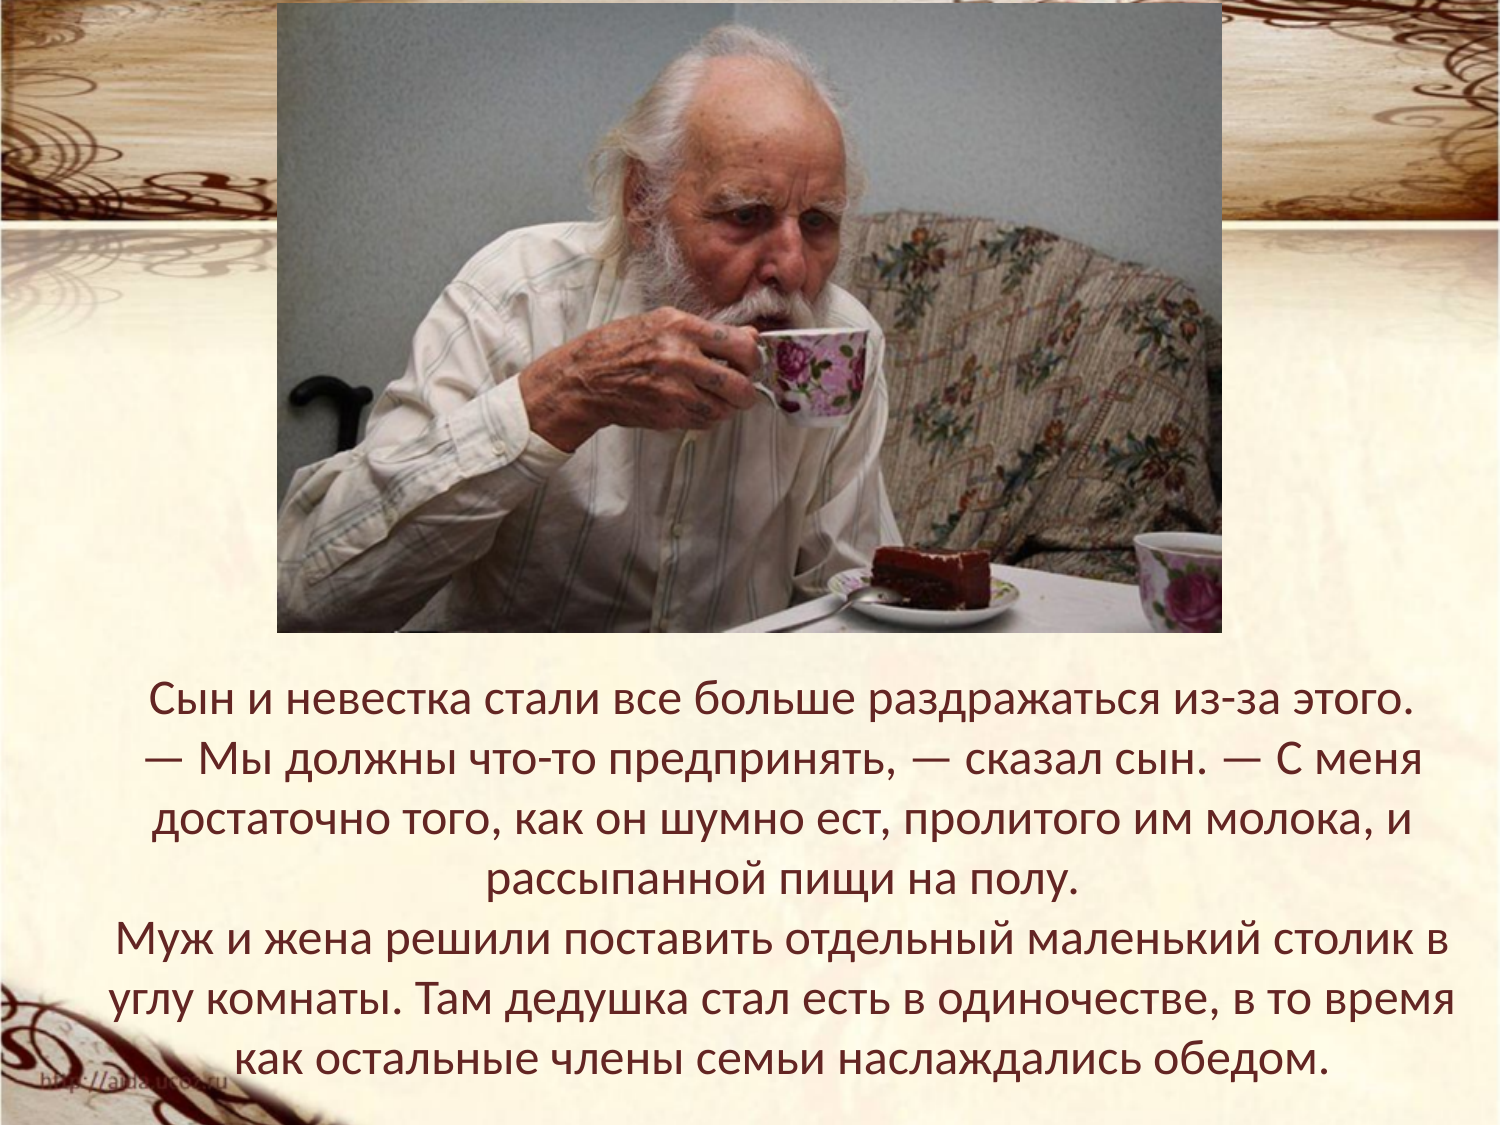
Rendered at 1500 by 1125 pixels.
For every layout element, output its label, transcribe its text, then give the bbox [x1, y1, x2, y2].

text_box Сын и невестка стали все больше раздражаться из-за этого. — Мы должны что-то предпринять, — сказал сын. — С меня достаточно того, как он шумно ест, пролитого им молока, и рассыпанной пищи на полу. Муж и жена решили поставить отдельный маленький столик в углу комнаты. Там дедушка стал есть в одиночестве, в то время как остальные члены семьи наслаждались обедом. [64, 656, 1500, 1092]
picture [0, 0, 1500, 1125]
